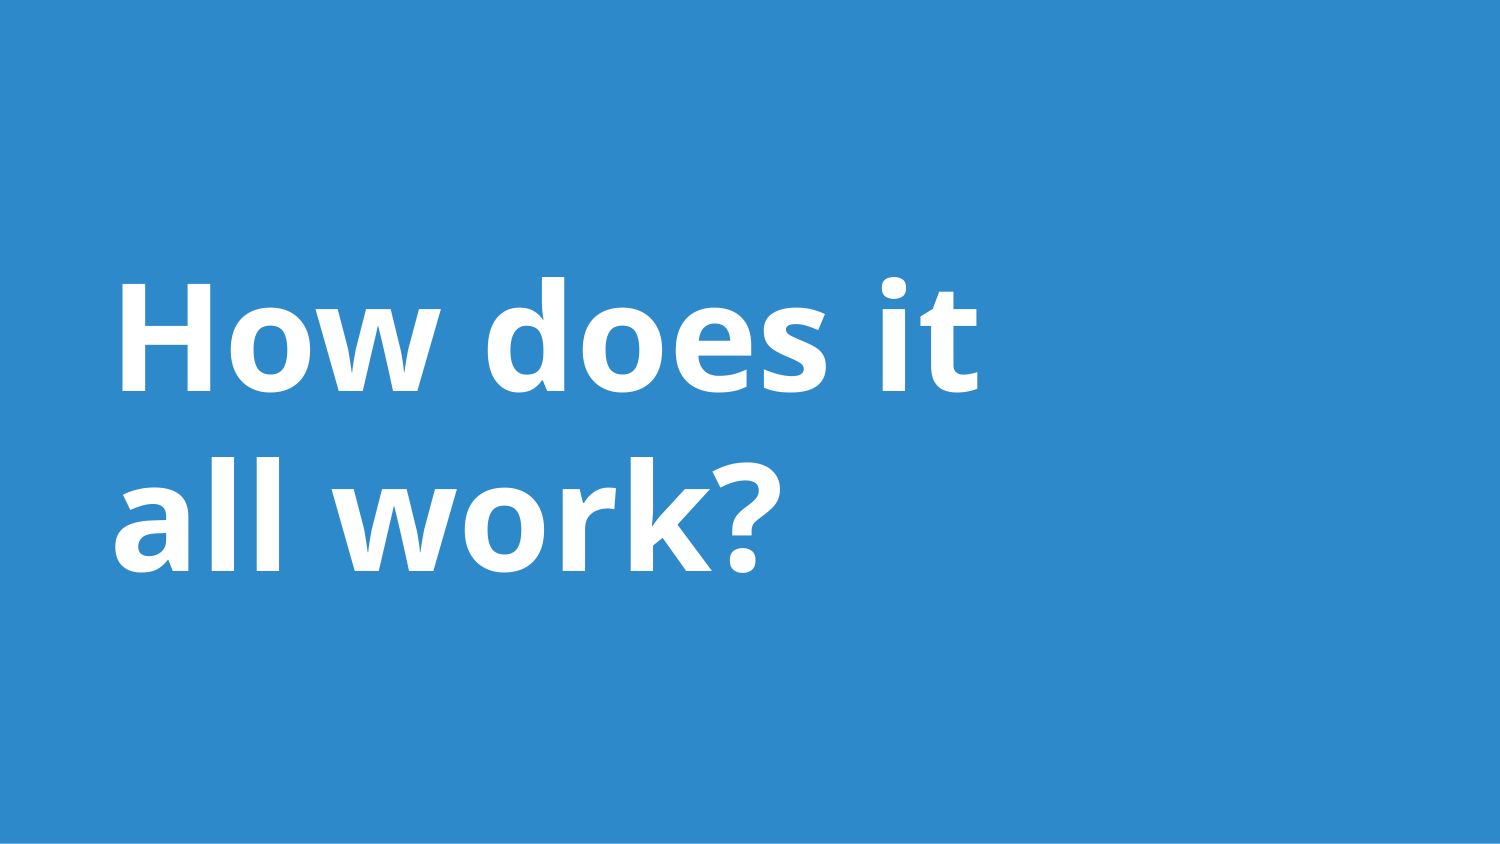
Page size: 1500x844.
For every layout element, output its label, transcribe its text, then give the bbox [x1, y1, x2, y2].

text_box How does it all work? [106, 78, 1394, 765]
